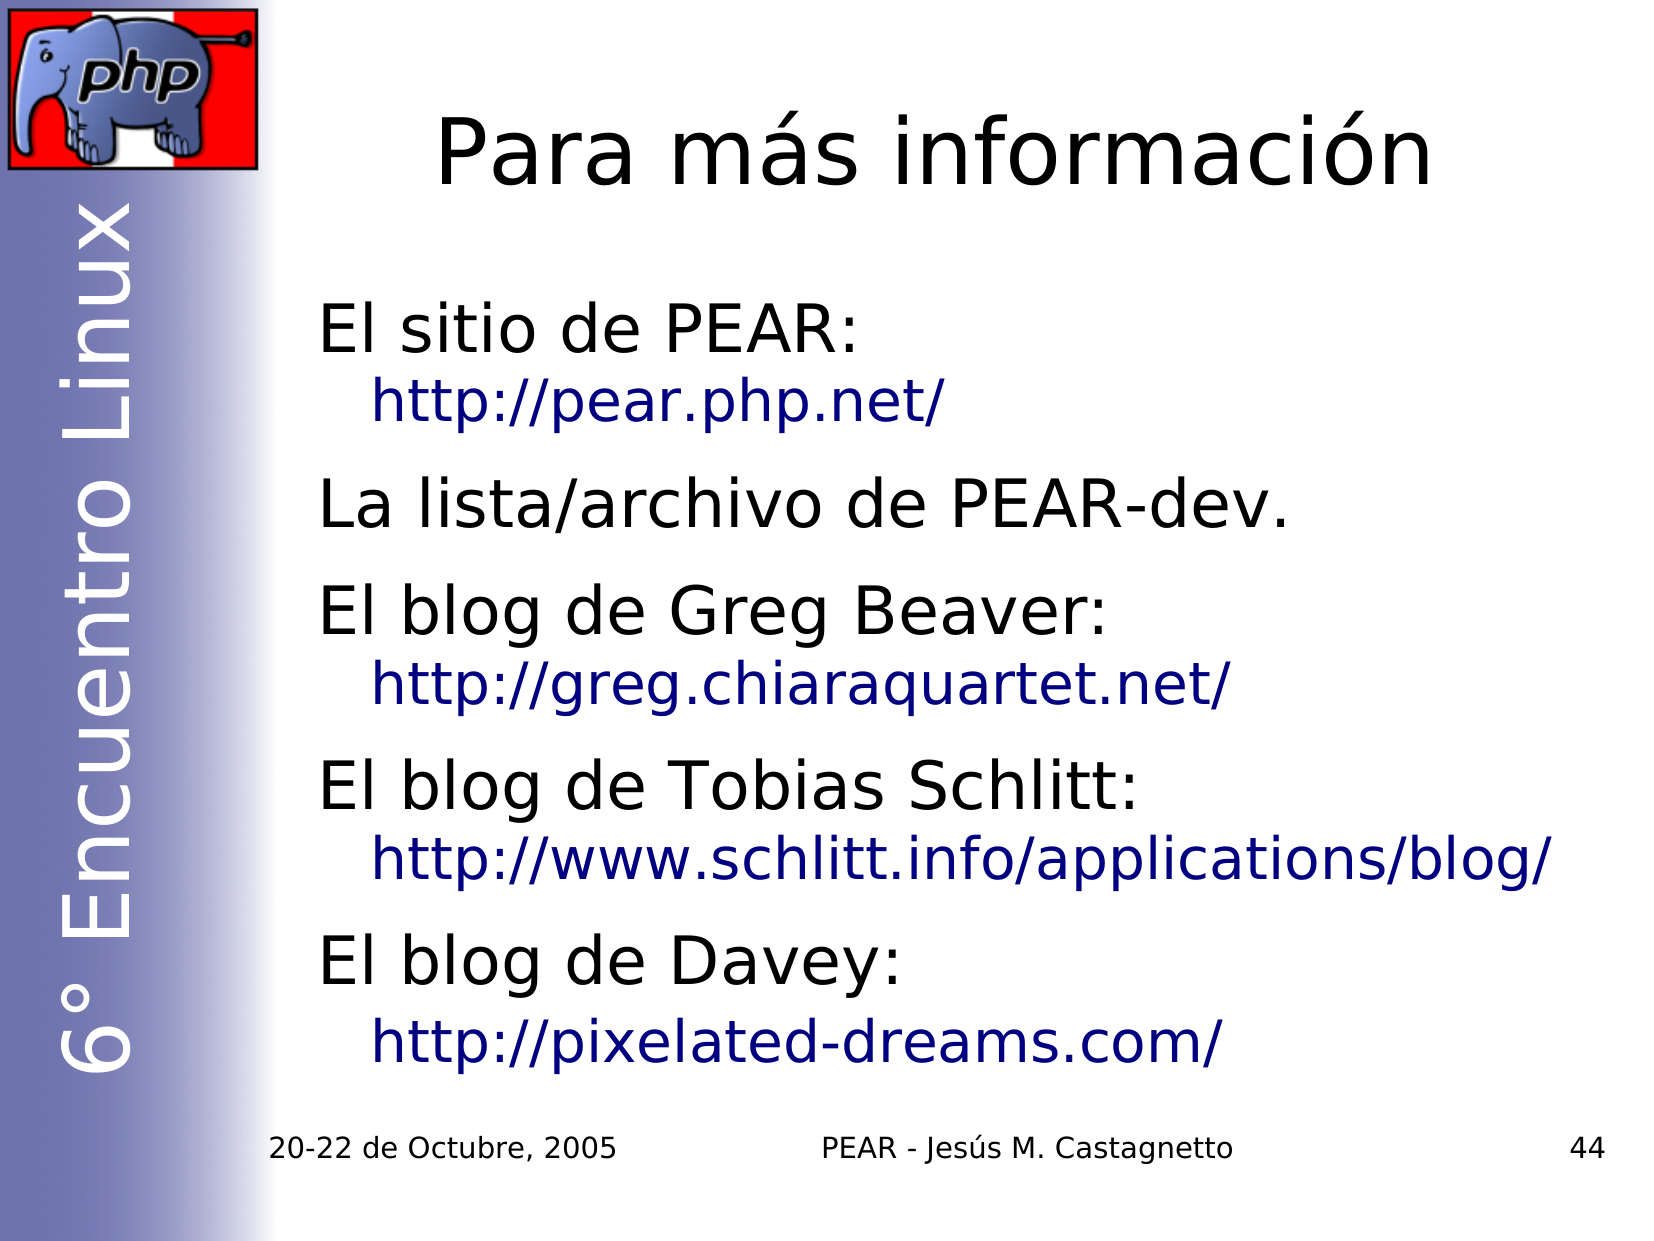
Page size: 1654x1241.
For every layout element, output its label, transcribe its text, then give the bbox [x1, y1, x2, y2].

picture [0, 0, 1654, 1241]
title Para más información [300, 49, 1571, 257]
list El sitio de PEAR: http://pear.php.net/ La lista/archivo de PEAR-dev. El blog de Greg Beaver: http://greg.chiaraquartet.net/ El blog de Tobias Schlitt: http://www.schlitt.info/applications/blog/ El blog de Davey: http://pixelated-dreams.com/ [300, 290, 1571, 1109]
